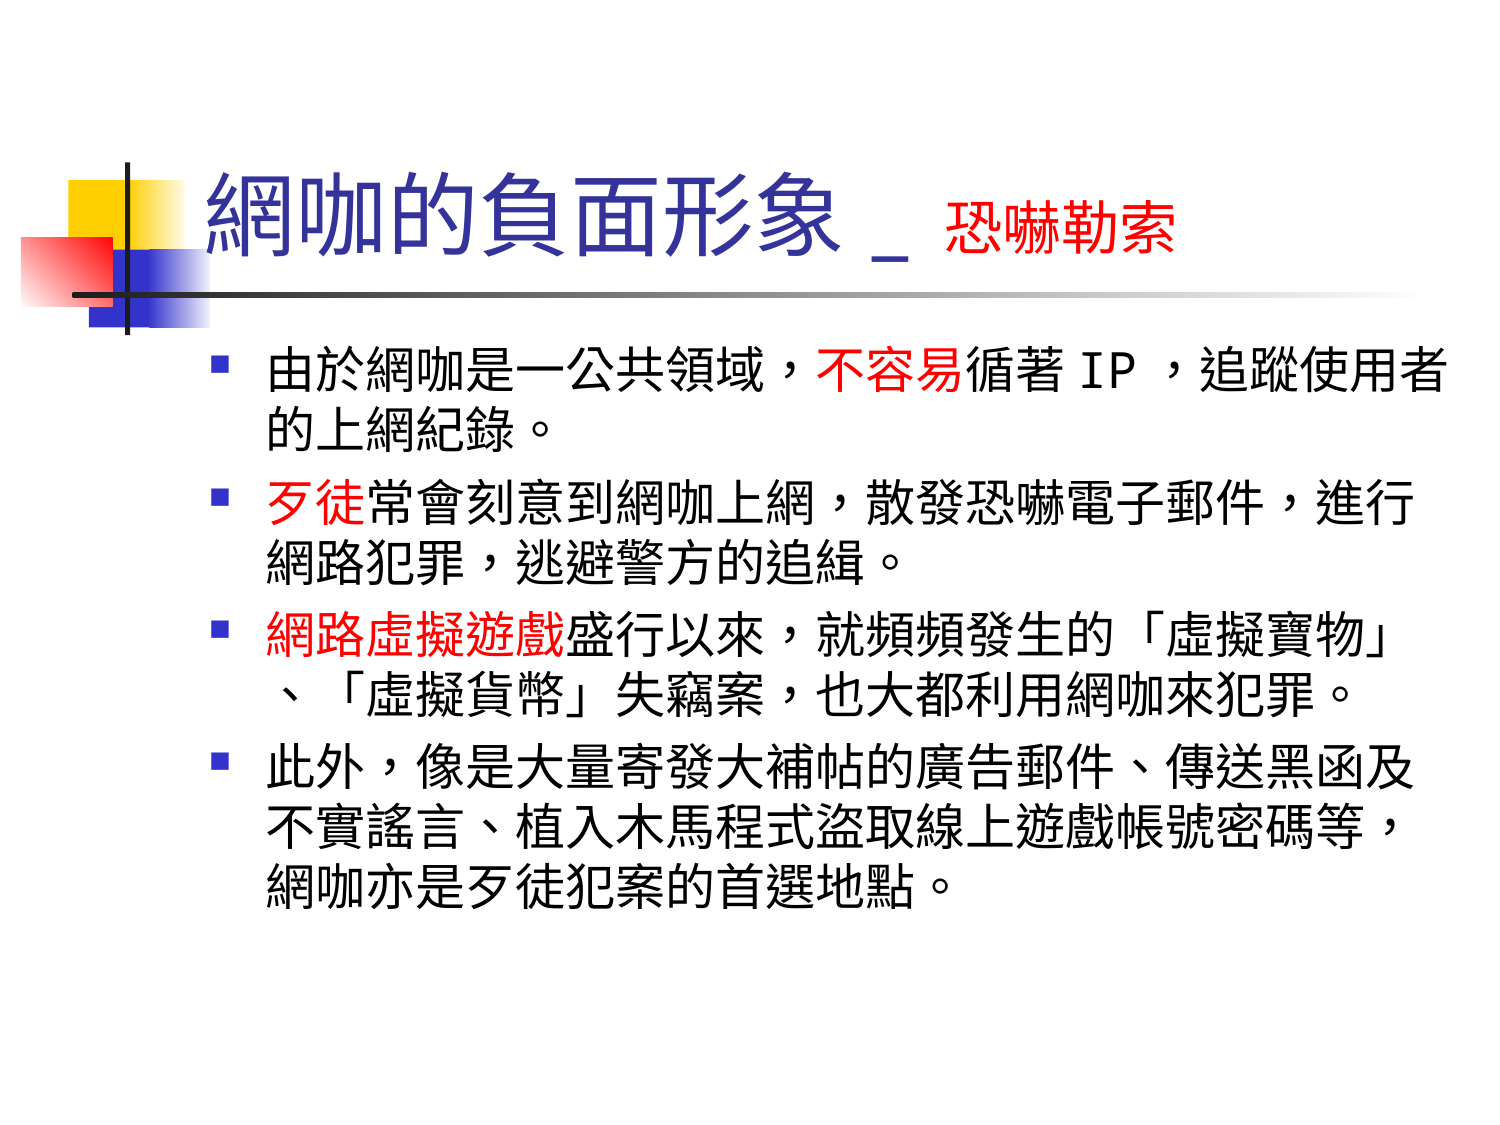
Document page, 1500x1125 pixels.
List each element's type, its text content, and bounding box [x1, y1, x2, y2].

title 網咖的負面形象_恐嚇勒索 [188, 35, 1468, 276]
list 由於網咖是一公共領域，不容易循著IP，追蹤使用者的上網紀錄。 歹徒常會刻意到網咖上網，散發恐嚇電子郵件，進行網路犯罪，逃避警方的追緝。 網路虛擬遊戲盛行以來，就頻頻發生的「虛擬寶物」、「虛擬貨幣」失竊案，也大都利用網咖來犯罪。 此外，像是大量寄發大補帖的廣告郵件、傳送黑函及不實謠言、植入木馬程式盜取線上遊戲帳號密碼等，網咖亦是歹徒犯案的首選地點。 [193, 331, 1469, 1007]
